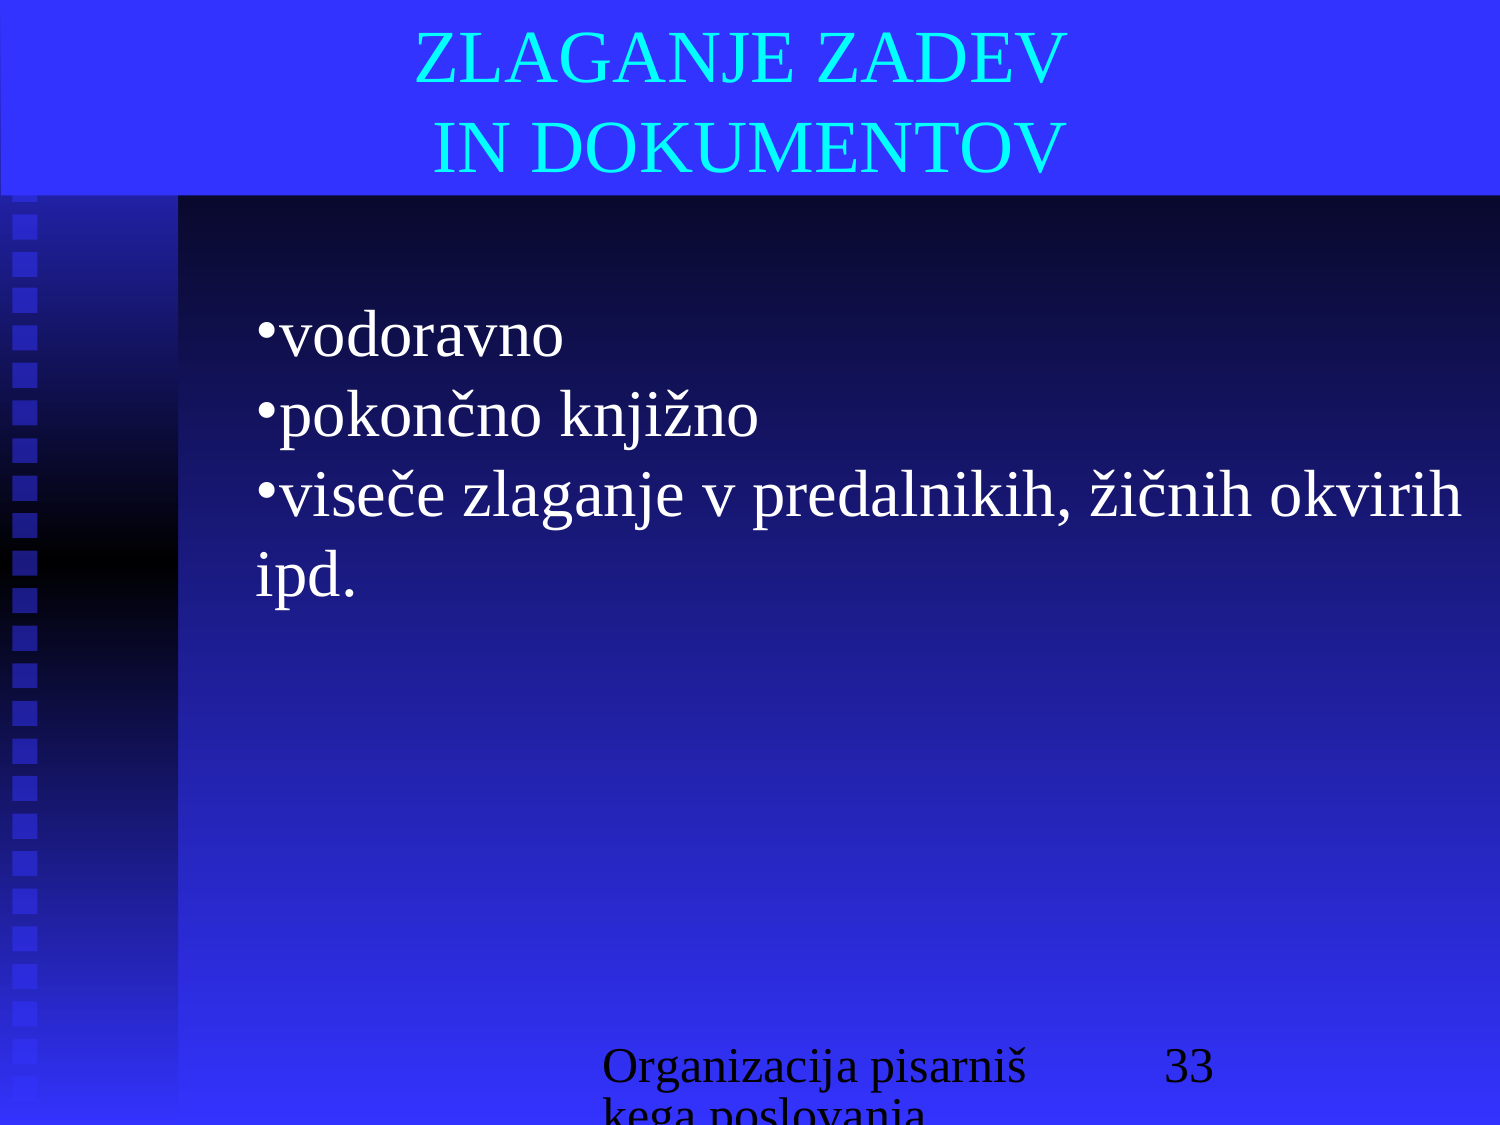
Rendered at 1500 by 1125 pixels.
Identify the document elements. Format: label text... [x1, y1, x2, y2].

text_box vodoravno pokončno knjižno viseče zlaganje v predalnikih, žičnih okvirih ipd. [177, 282, 1500, 618]
text_box ZLAGANJE ZADEV IN DOKUMENTOV [0, 0, 1500, 196]
